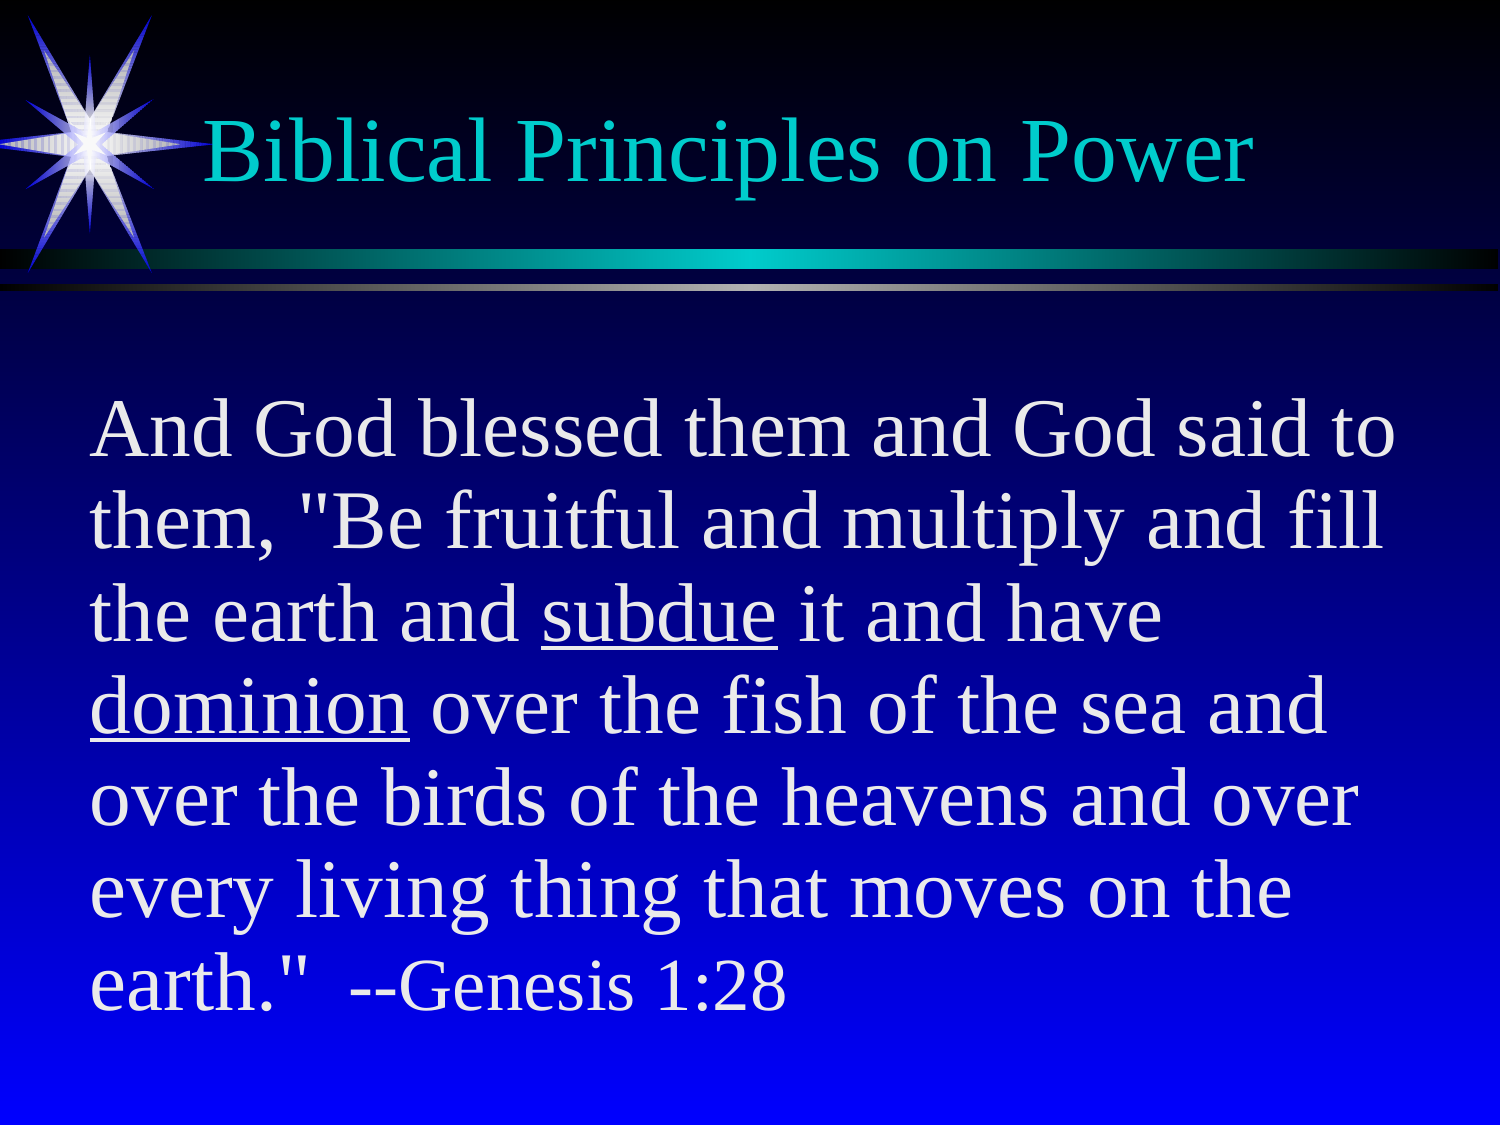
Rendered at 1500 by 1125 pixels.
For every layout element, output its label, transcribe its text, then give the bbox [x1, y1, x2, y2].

text_box And God blessed them and God said to them, "Be fruitful and multiply and fill the earth and subdue it and have dominion over the fish of the sea and over the birds of the heavens and over every living thing that moves on the earth." --Genesis 1:28 [75, 375, 1426, 1036]
title Biblical Principles on Power [187, 48, 1463, 252]
